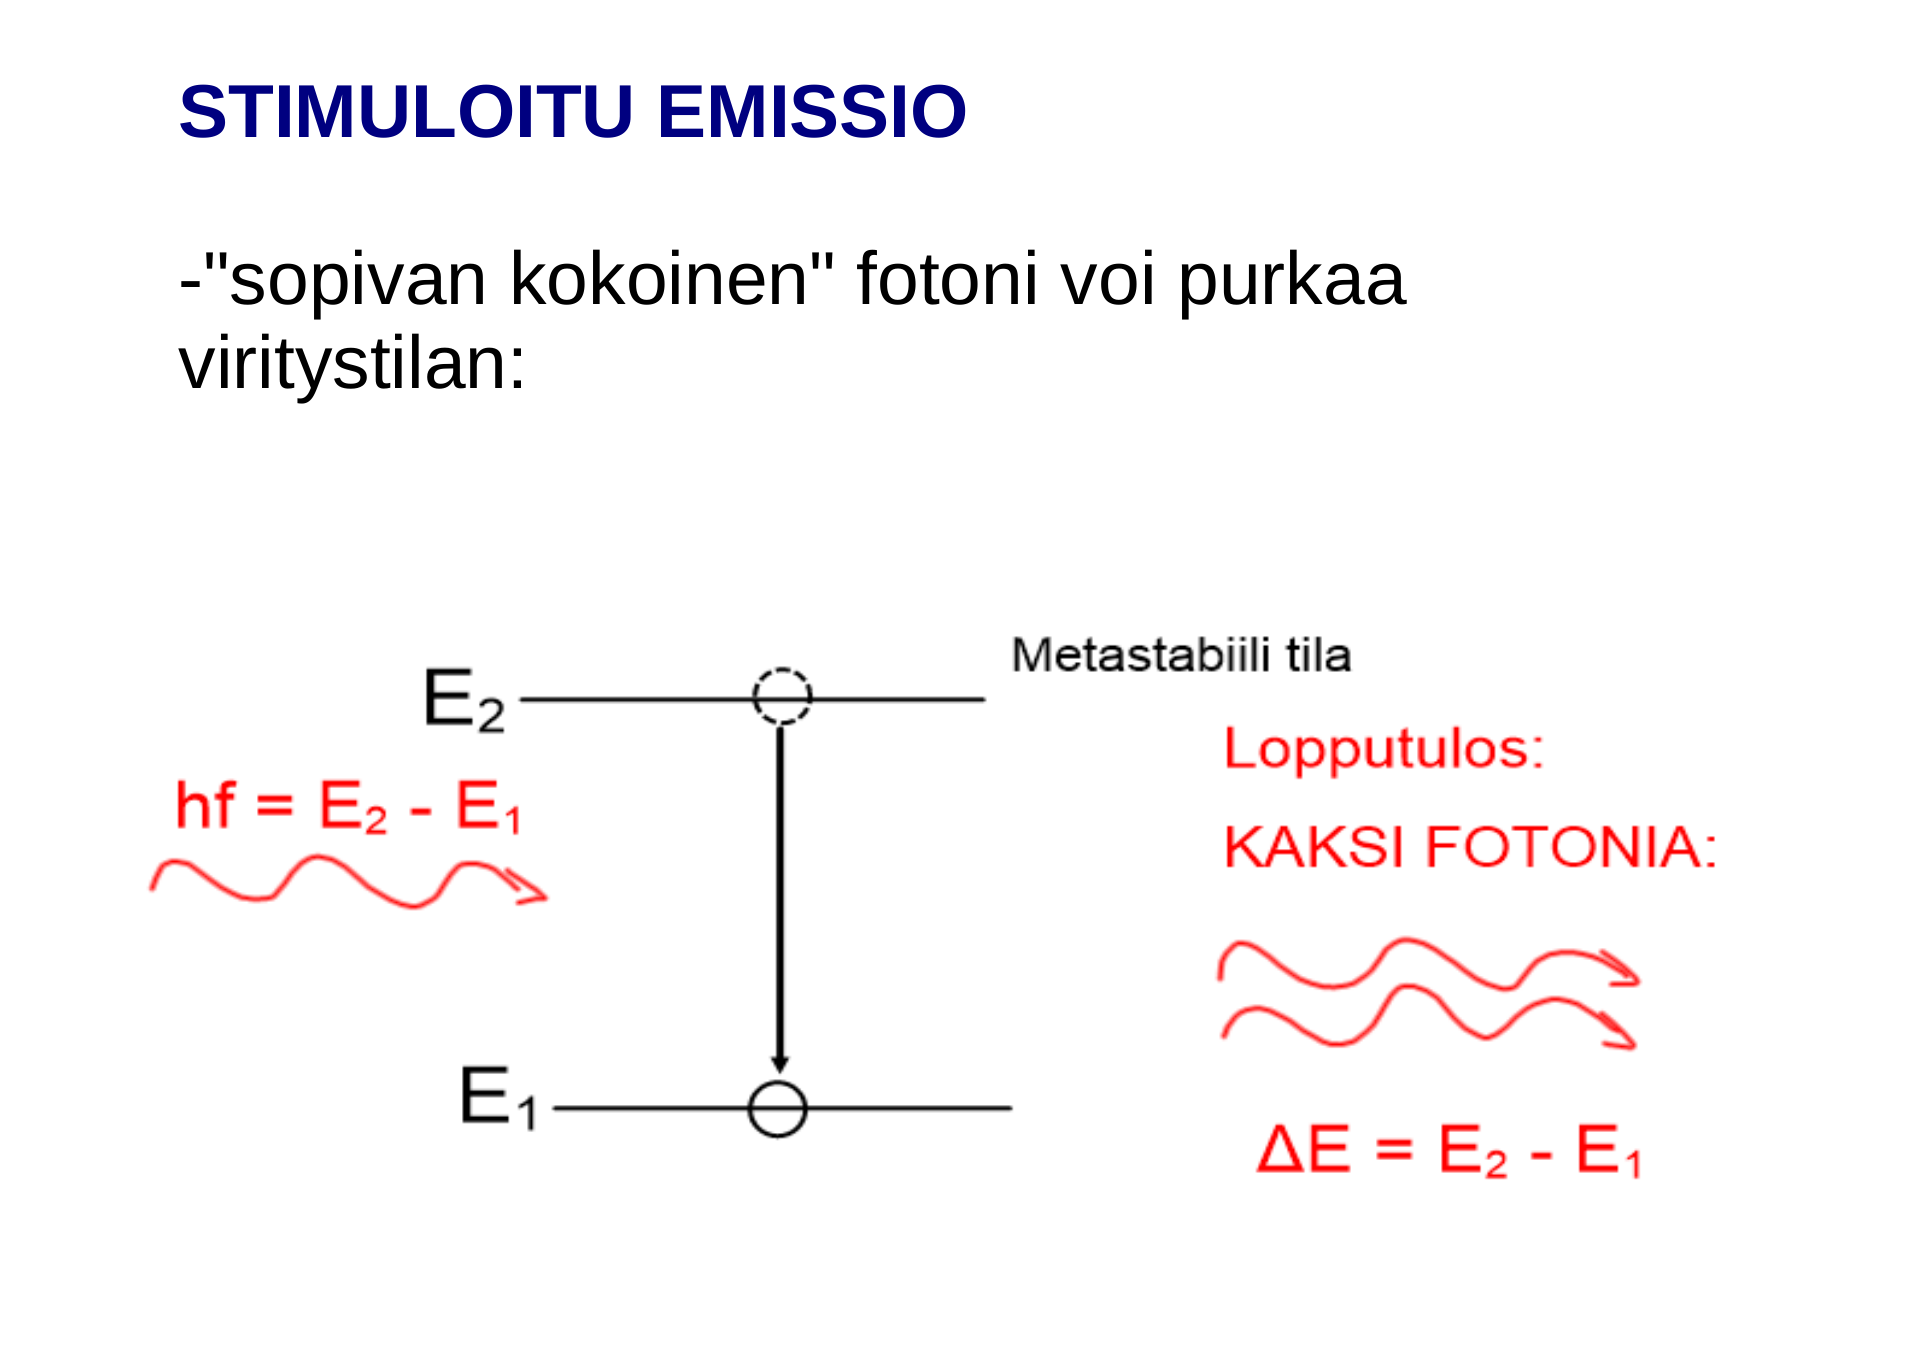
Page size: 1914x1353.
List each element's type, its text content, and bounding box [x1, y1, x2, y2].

picture [68, 579, 1785, 1222]
text_box STIMULOITU EMISSIO -"sopivan kokoinen" fotoni voi purkaa viritystilan: [163, 62, 1736, 451]
